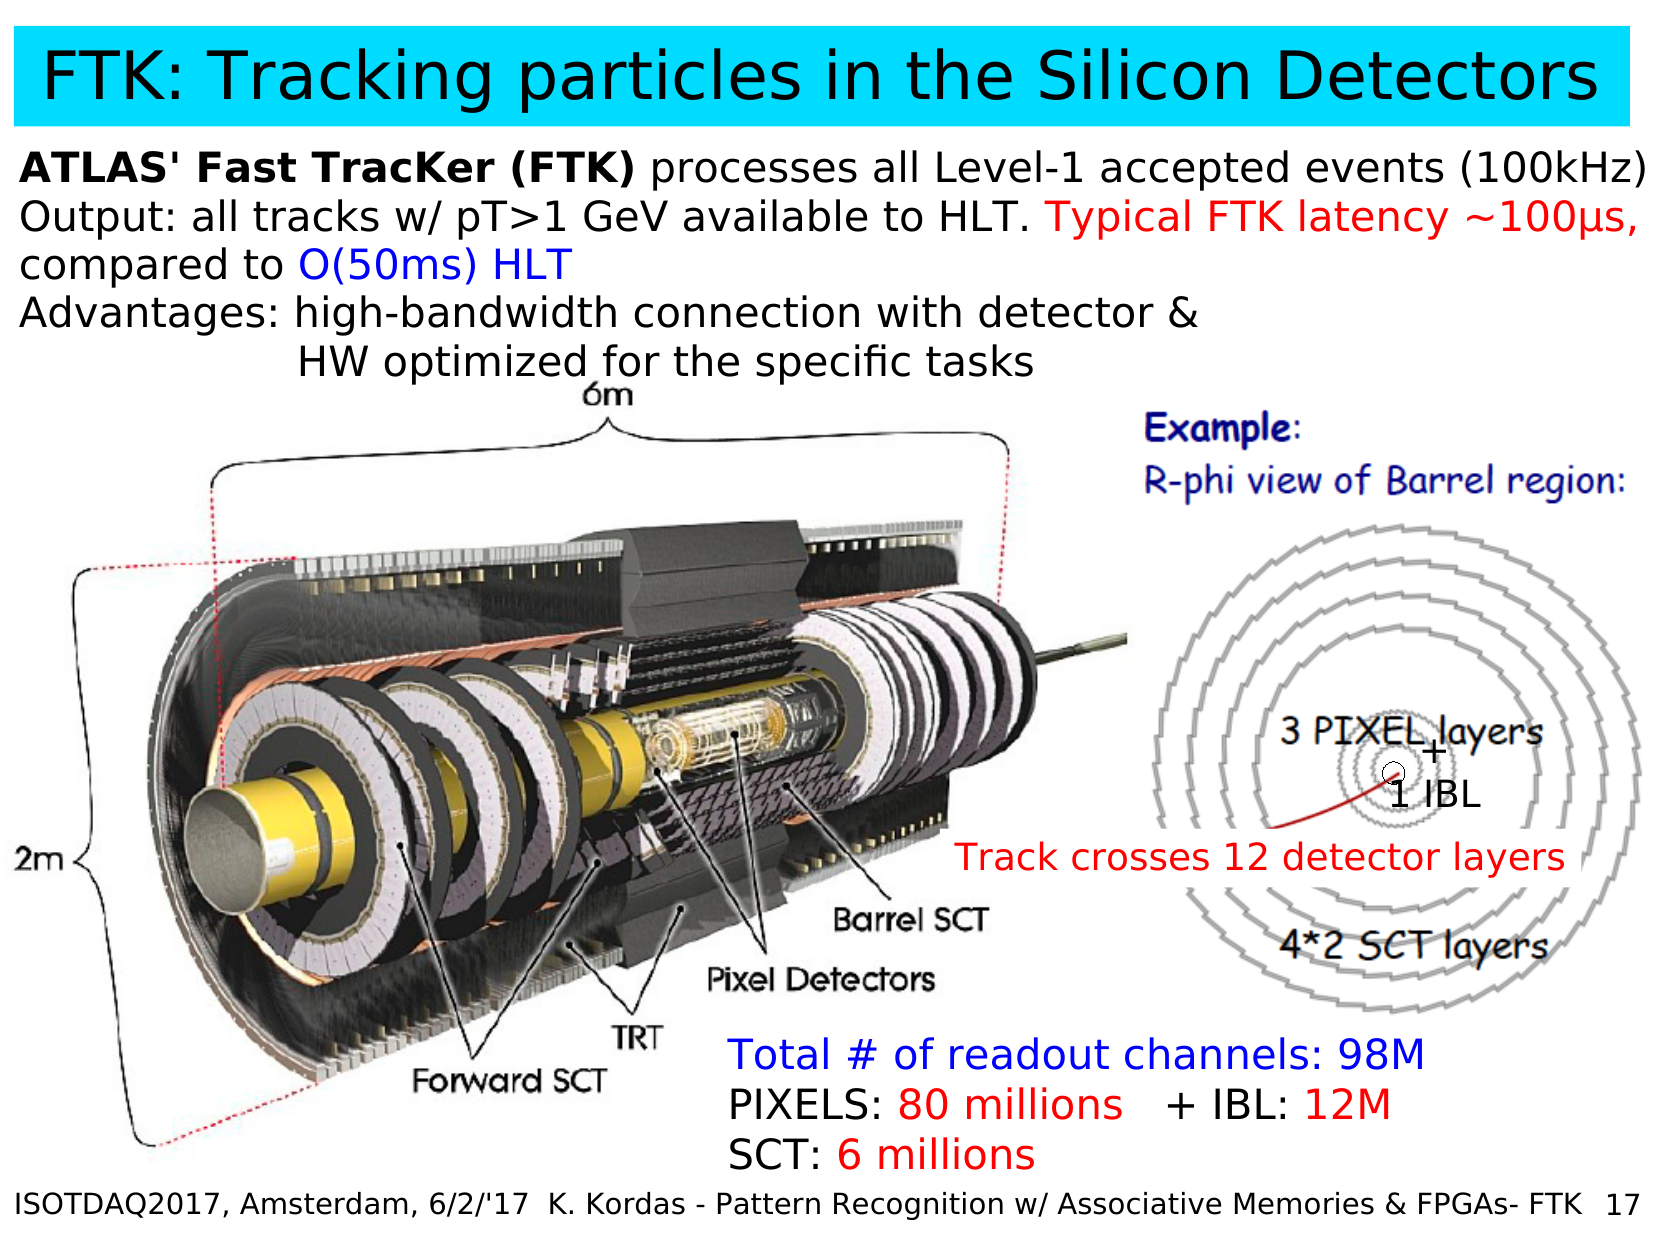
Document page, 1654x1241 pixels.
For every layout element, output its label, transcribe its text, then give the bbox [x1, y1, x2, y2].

text_box + 1 IBL [1372, 721, 1496, 825]
picture [0, 369, 1654, 1167]
text_box Total # of readout channels: 98M PIXELS: 80 millions + IBL: 12M SCT: 6 millions [712, 1020, 1651, 1186]
text_box ATLAS' Fast TracKer (FTK) processes all Level-1 accepted events (100kHz) Output: all tracks w/ pT>1 GeV available to HLT. Typical FTK latency ~100μs, compared to O(50ms) HLT Advantages: high-bandwidth connection with detector & HW optimized for the specific tasks [4, 136, 1654, 397]
text_box Track crosses 12 detector layers [939, 828, 1575, 888]
title FTK: Tracking particles in the Silicon Detectors [13, 25, 1630, 127]
